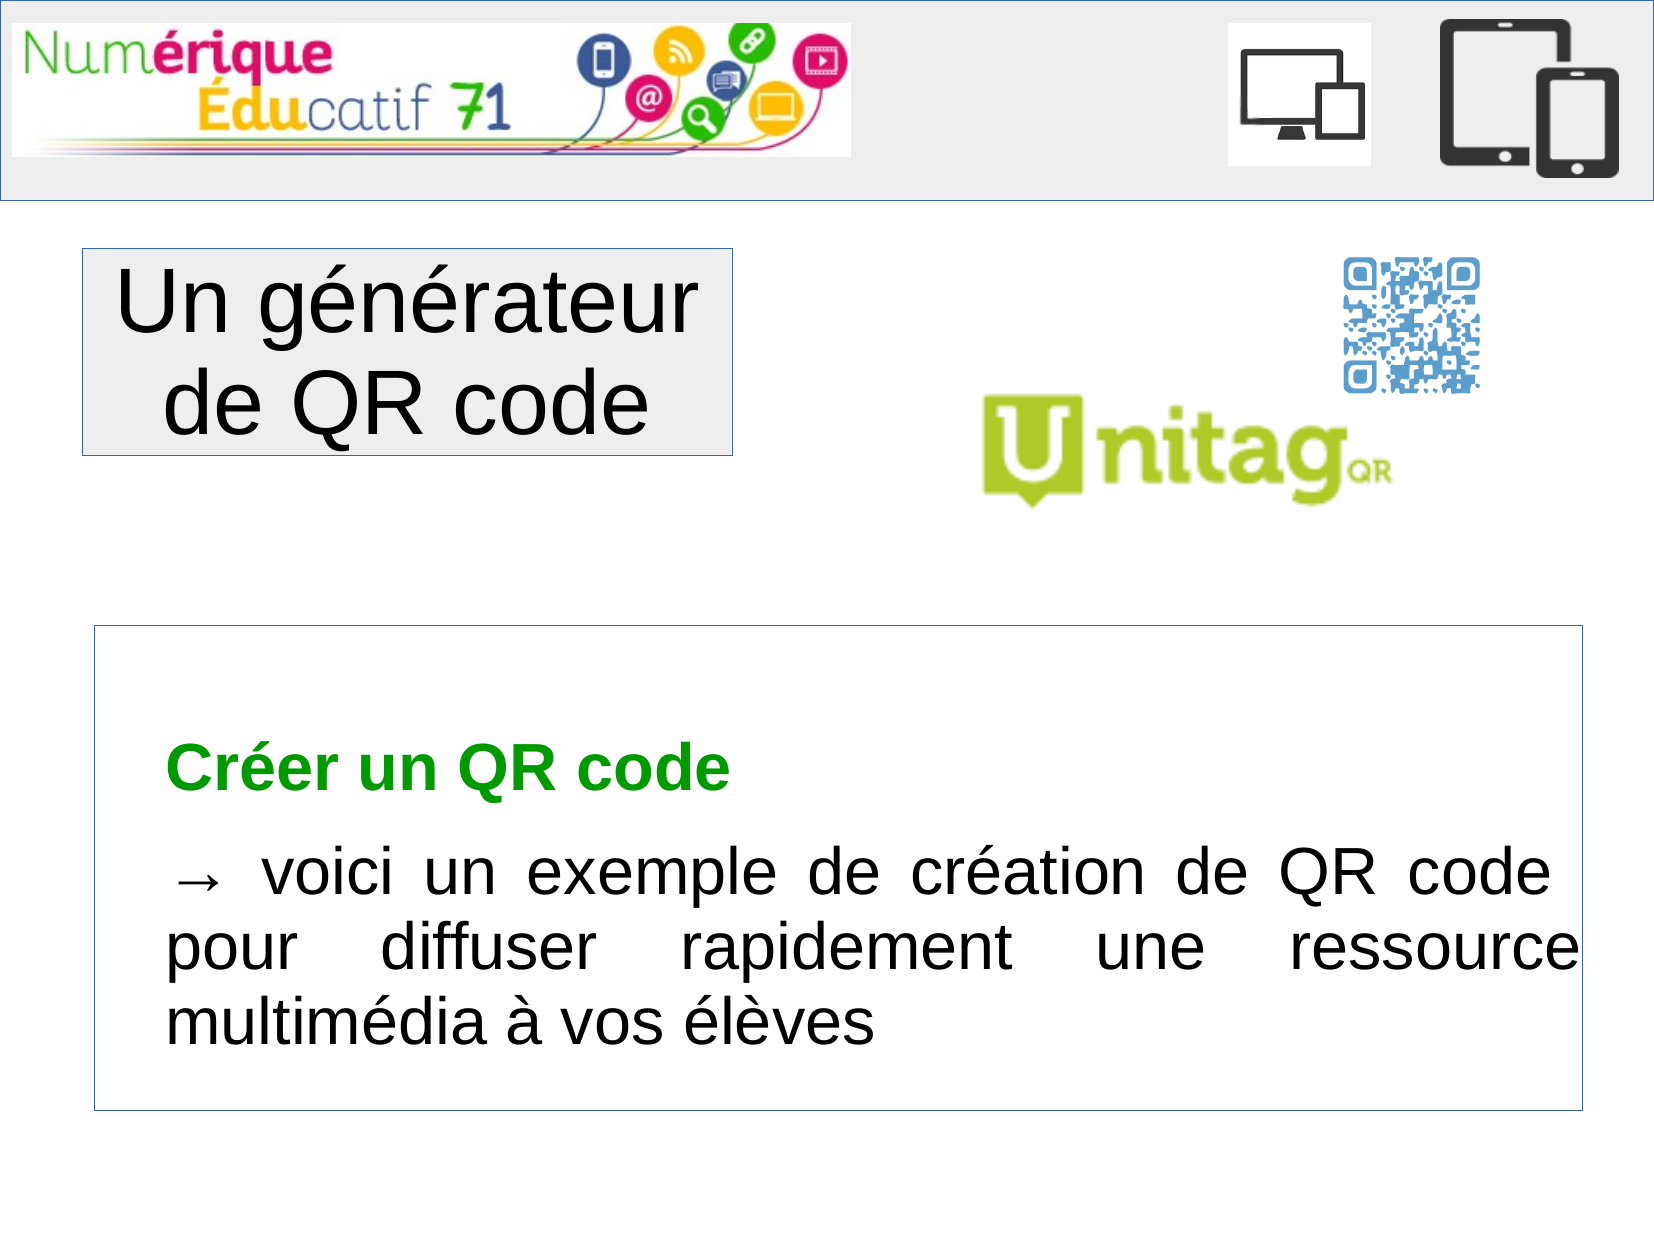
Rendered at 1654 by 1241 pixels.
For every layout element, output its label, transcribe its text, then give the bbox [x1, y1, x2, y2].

picture [1228, 23, 1371, 166]
picture [1440, 19, 1619, 178]
picture [968, 247, 1489, 522]
list Créer un QR code → voici un exemple de création de QR code pour diffuser rapidement une ressource multimédia à vos élèves [94, 625, 1583, 1111]
title Un générateur de QR code [82, 248, 733, 456]
picture [12, 23, 851, 157]
text_box [0, 0, 1654, 201]
